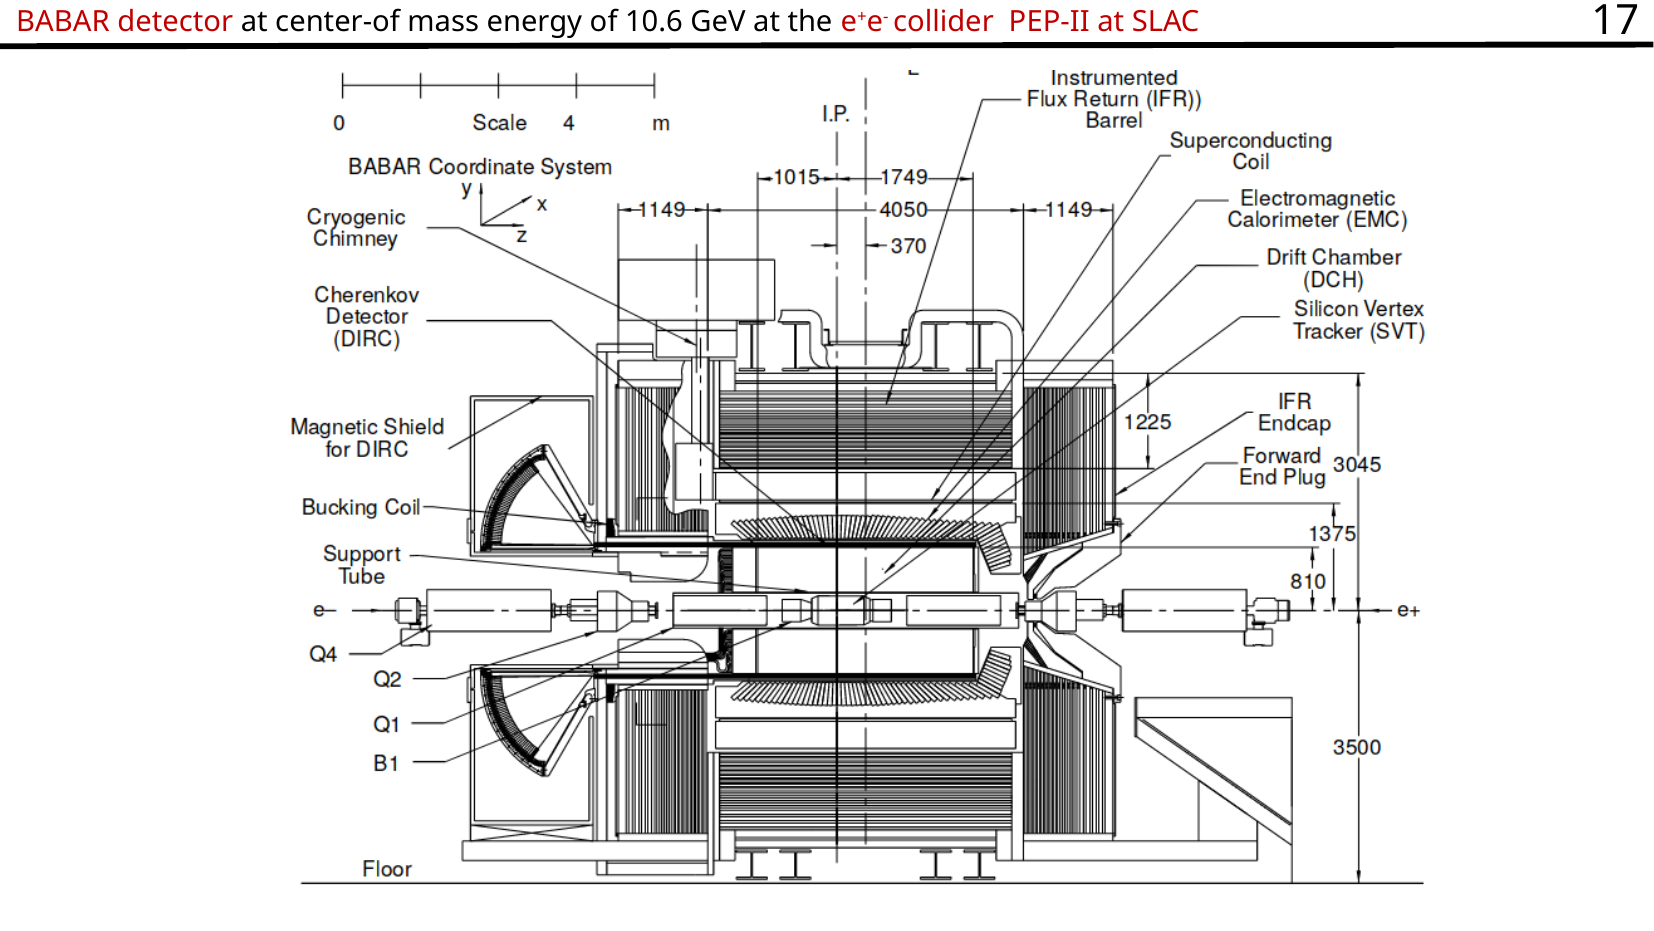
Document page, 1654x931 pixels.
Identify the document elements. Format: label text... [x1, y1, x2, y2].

text_box 17 [1576, 0, 1654, 54]
text_box BABAR detector at center-of mass energy of 10.6 GeV at the e+e- collider PEP-II at SLAC [1, 0, 1215, 43]
picture [283, 70, 1450, 898]
